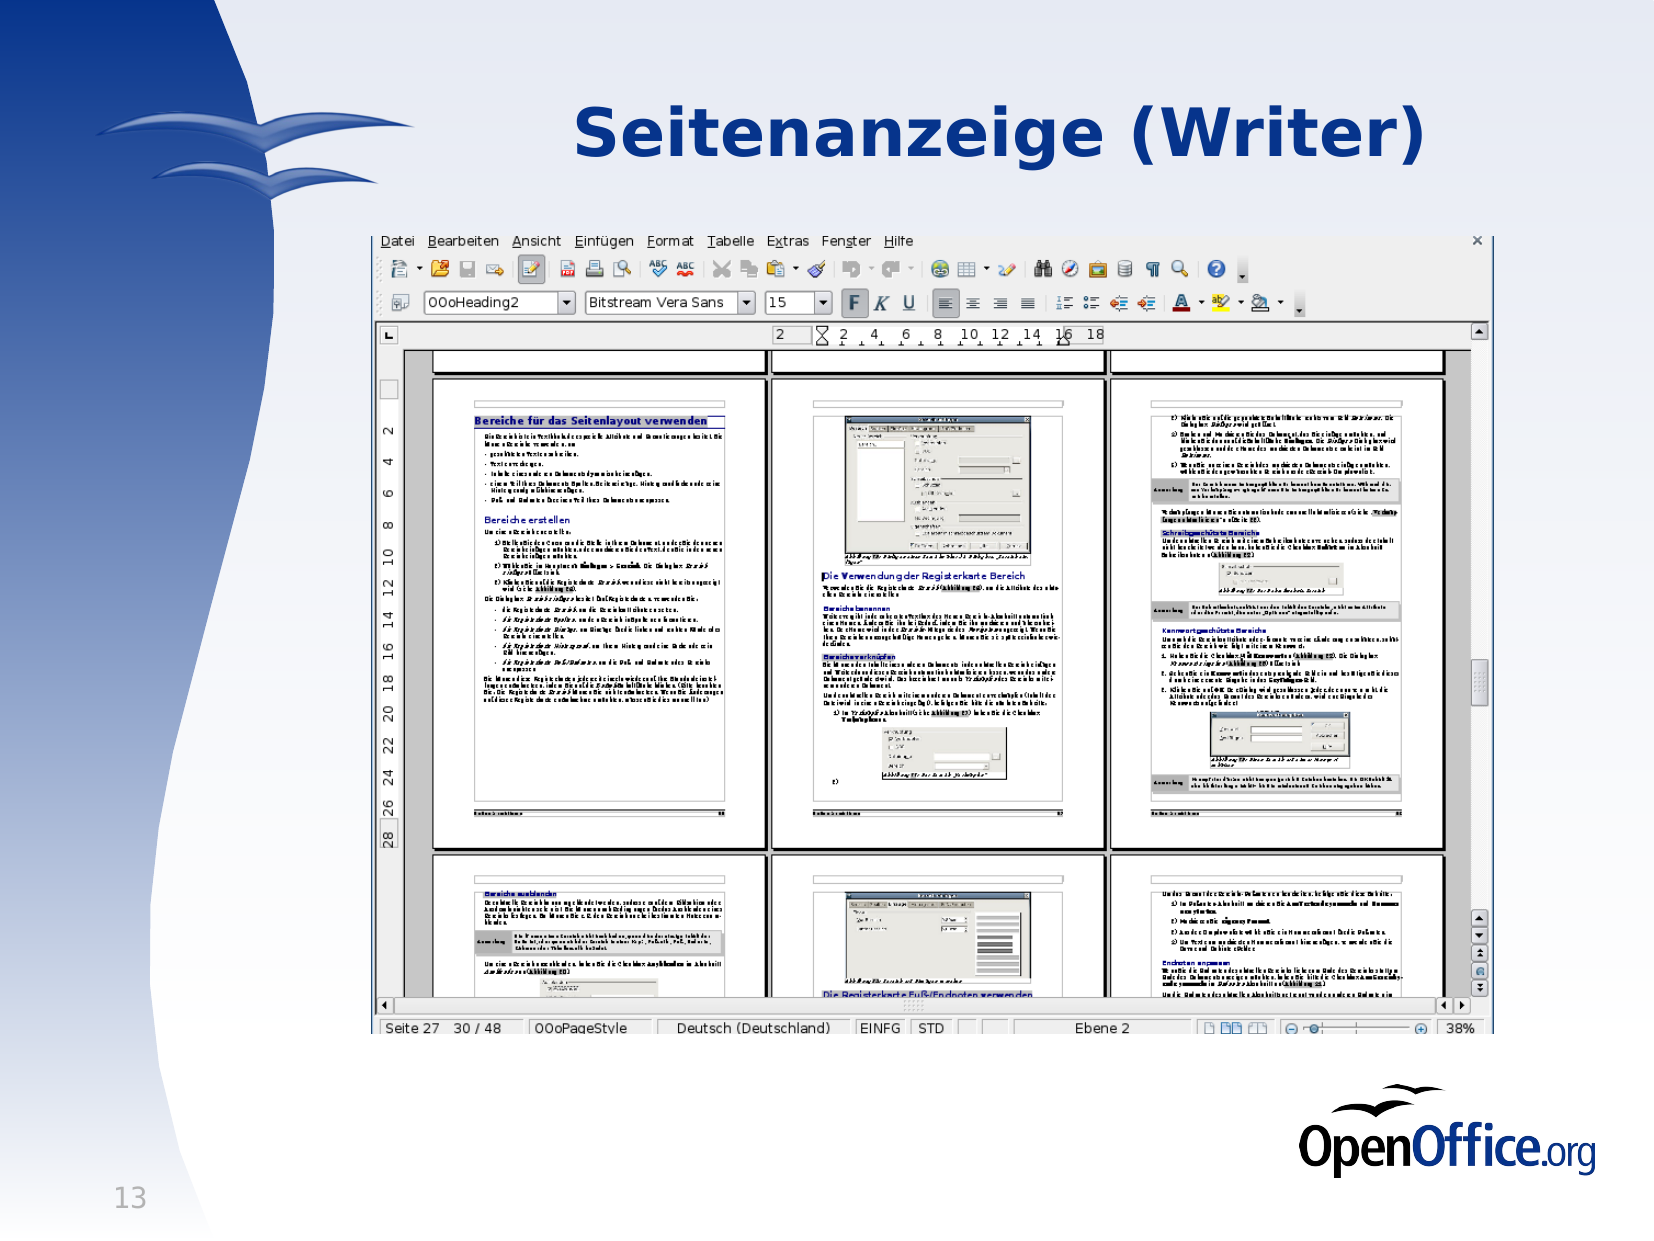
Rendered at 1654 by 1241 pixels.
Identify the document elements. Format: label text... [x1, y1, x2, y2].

picture [152, 161, 379, 201]
title Seitenanzeige (Writer) [436, 94, 1565, 173]
picture [95, 100, 416, 162]
picture [1299, 1084, 1595, 1178]
chart [295, 236, 1565, 1034]
